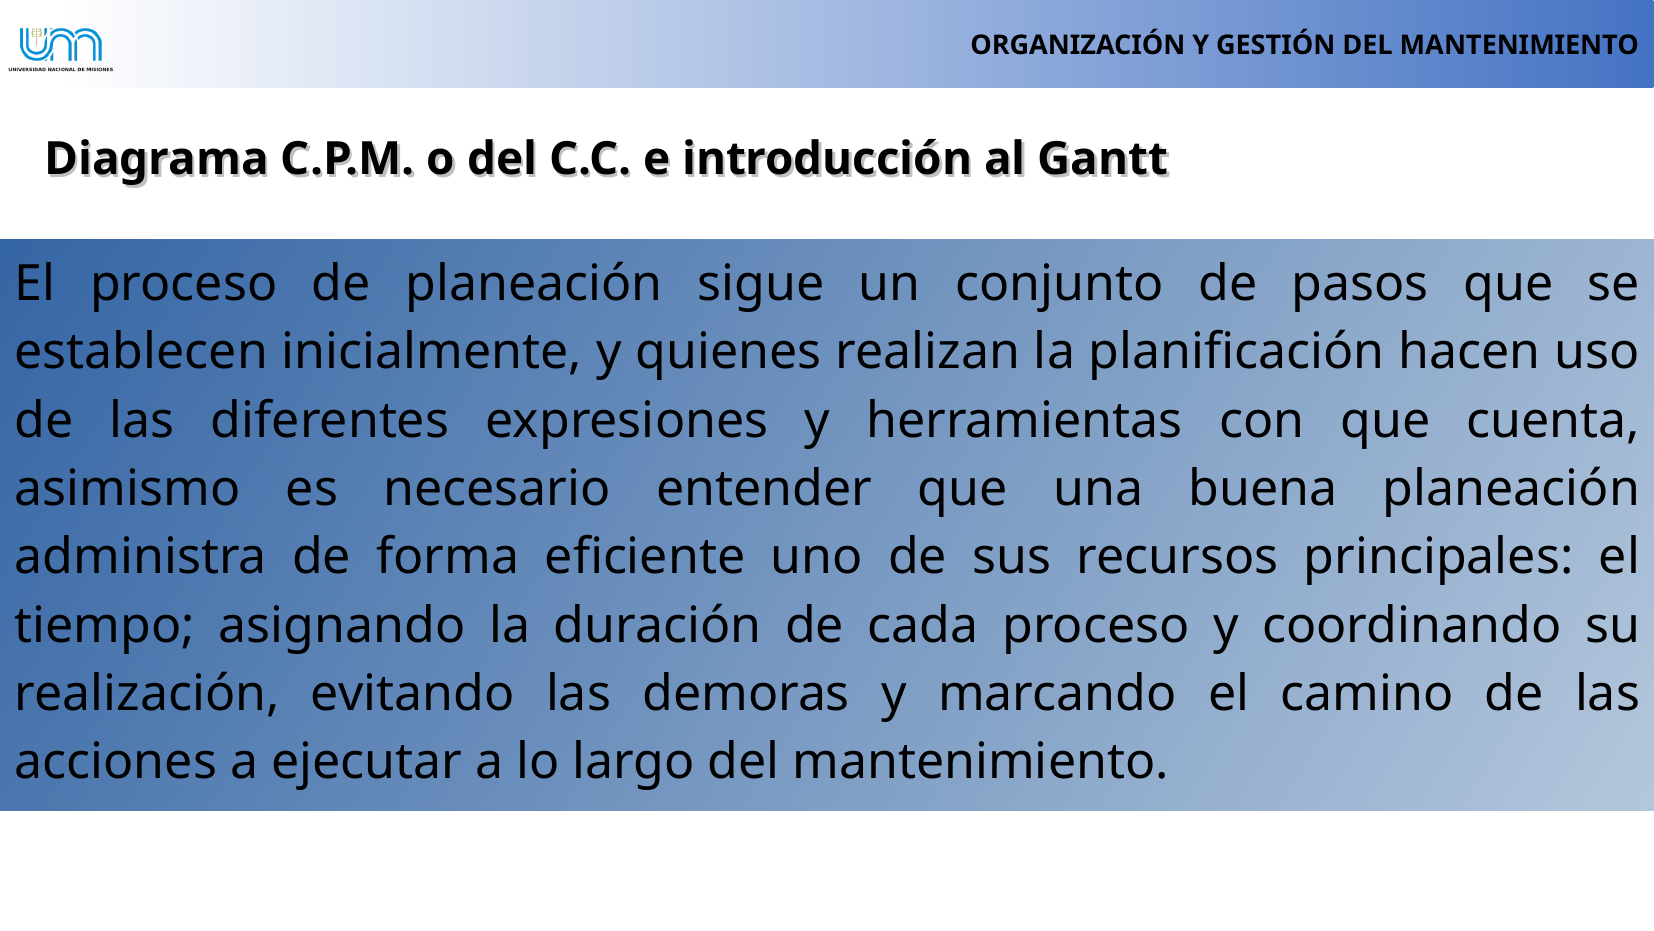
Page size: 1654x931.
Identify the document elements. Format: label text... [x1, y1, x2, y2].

picture [0, 12, 121, 88]
text_box El proceso de planeación sigue un conjunto de pasos que se establecen inicialmente, y quienes realizan la planificación hacen uso de las diferentes expresiones y herramientas con que cuenta, asimismo es necesario entender que una buena planeación administra de forma eficiente uno de sus recursos principales: el tiempo; asignando la duración de cada proceso y coordinando su realización, evitando las demoras y marcando el camino de las acciones a ejecutar a lo largo del mantenimiento. [0, 239, 1654, 811]
text_box Diagrama C.P.M. o del C.C. e introducción al Gantt [29, 118, 1208, 197]
text_box ORGANIZACIÓN Y GESTIÓN DEL MANTENIMIENTO [0, 0, 1654, 88]
